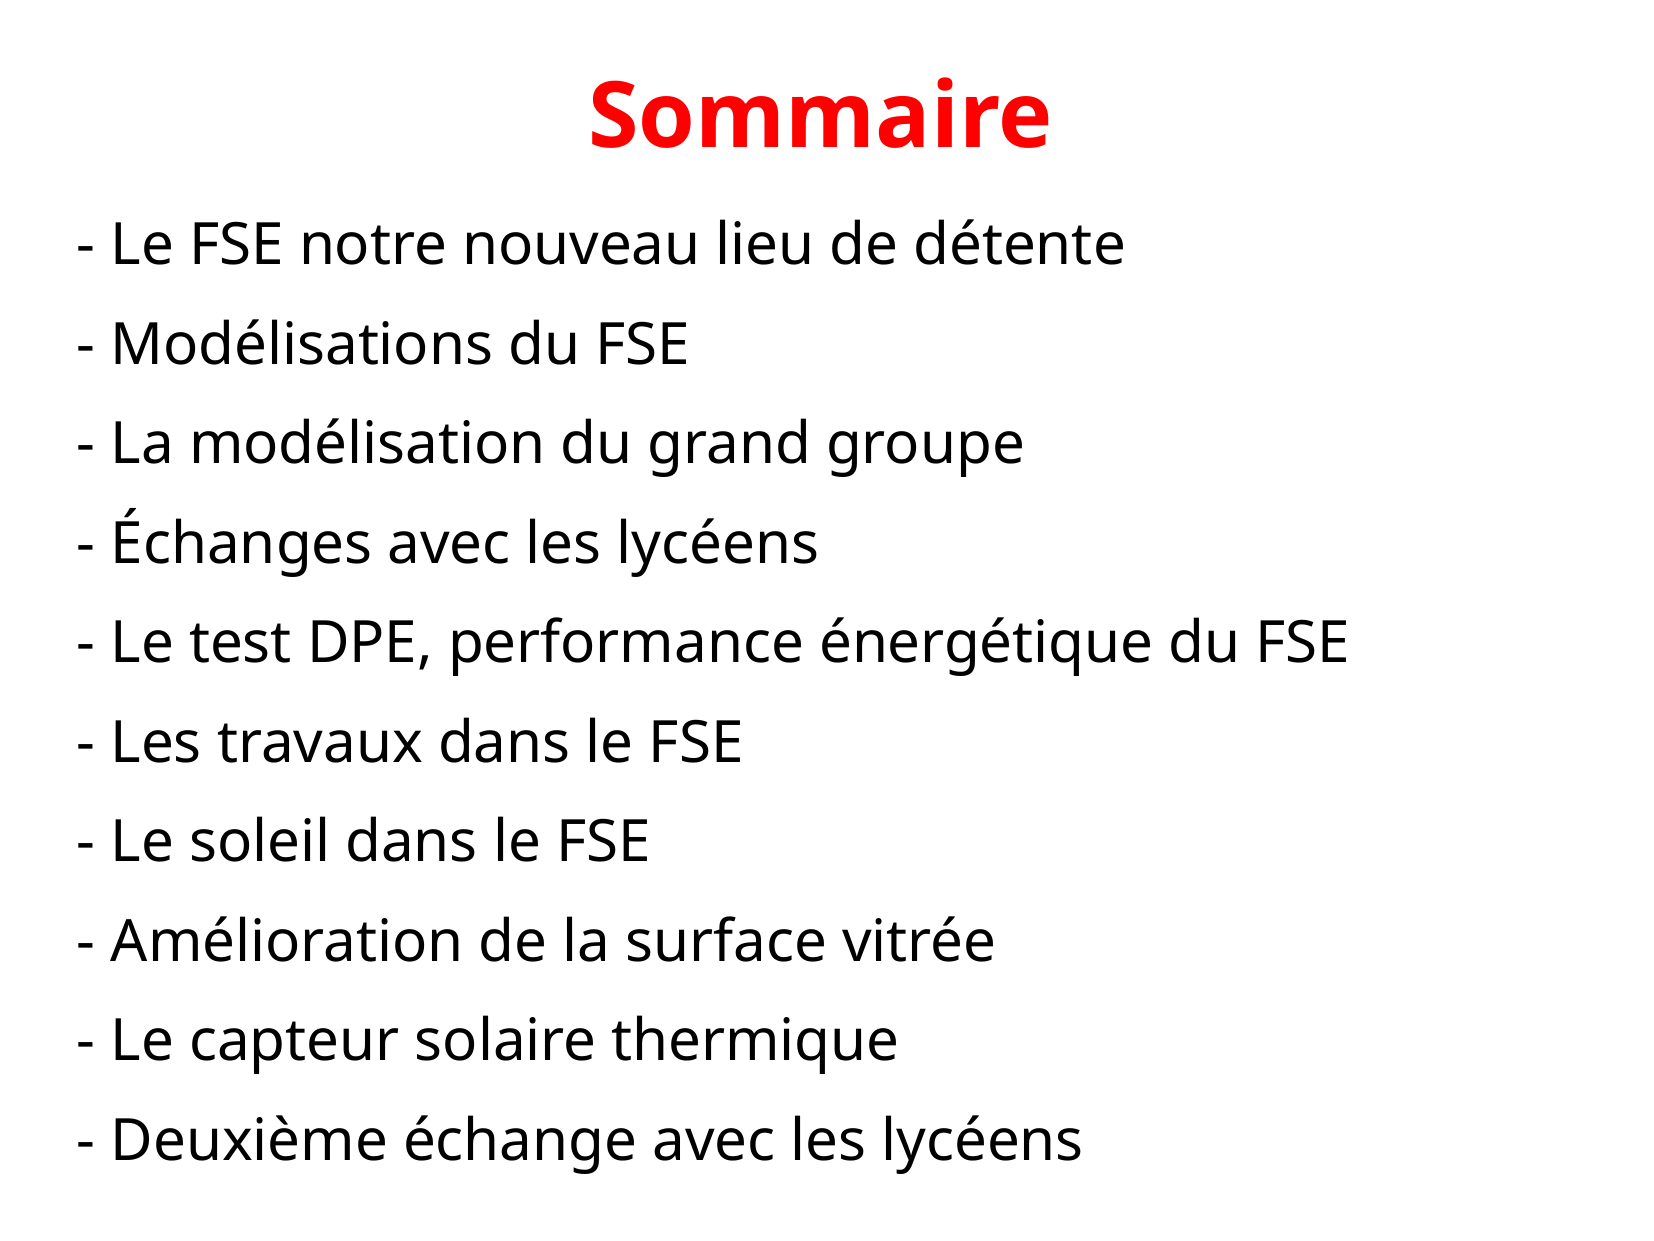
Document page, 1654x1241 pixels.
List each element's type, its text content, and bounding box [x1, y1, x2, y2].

title Sommaire [76, 14, 1565, 206]
subtitle - Le FSE notre nouveau lieu de détente - Modélisations du FSE - La modélisation du grand groupe - Échanges avec les lycéens - Le test DPE, performance énergétique du FSE - Les travaux dans le FSE - Le soleil dans le FSE - Amélioration de la surface vitrée - Le capteur solaire thermique - Deuxième échange avec les lycéens [76, 206, 1565, 1238]
